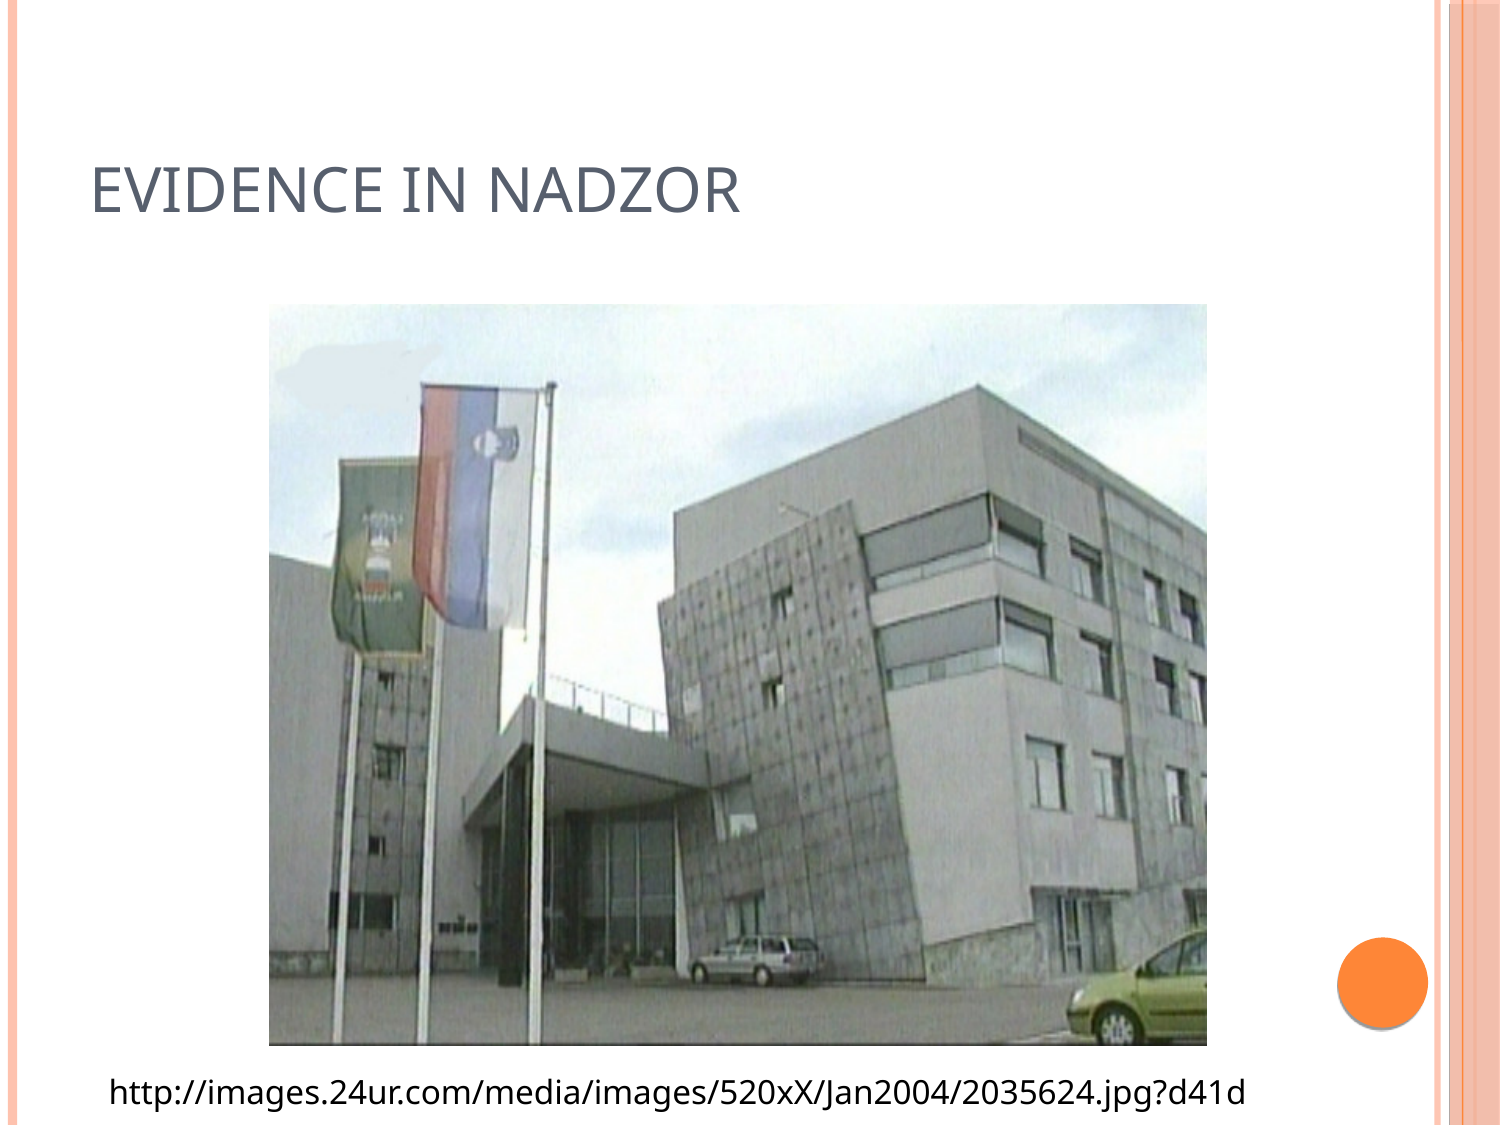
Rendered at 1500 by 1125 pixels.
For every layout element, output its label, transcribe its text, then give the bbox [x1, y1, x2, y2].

text_box http://images.24ur.com/media/images/520xX/Jan2004/2035624.jpg?d41d [93, 1064, 1454, 1120]
title Evidence in nadzor [75, 45, 1300, 233]
picture [269, 304, 1207, 1046]
